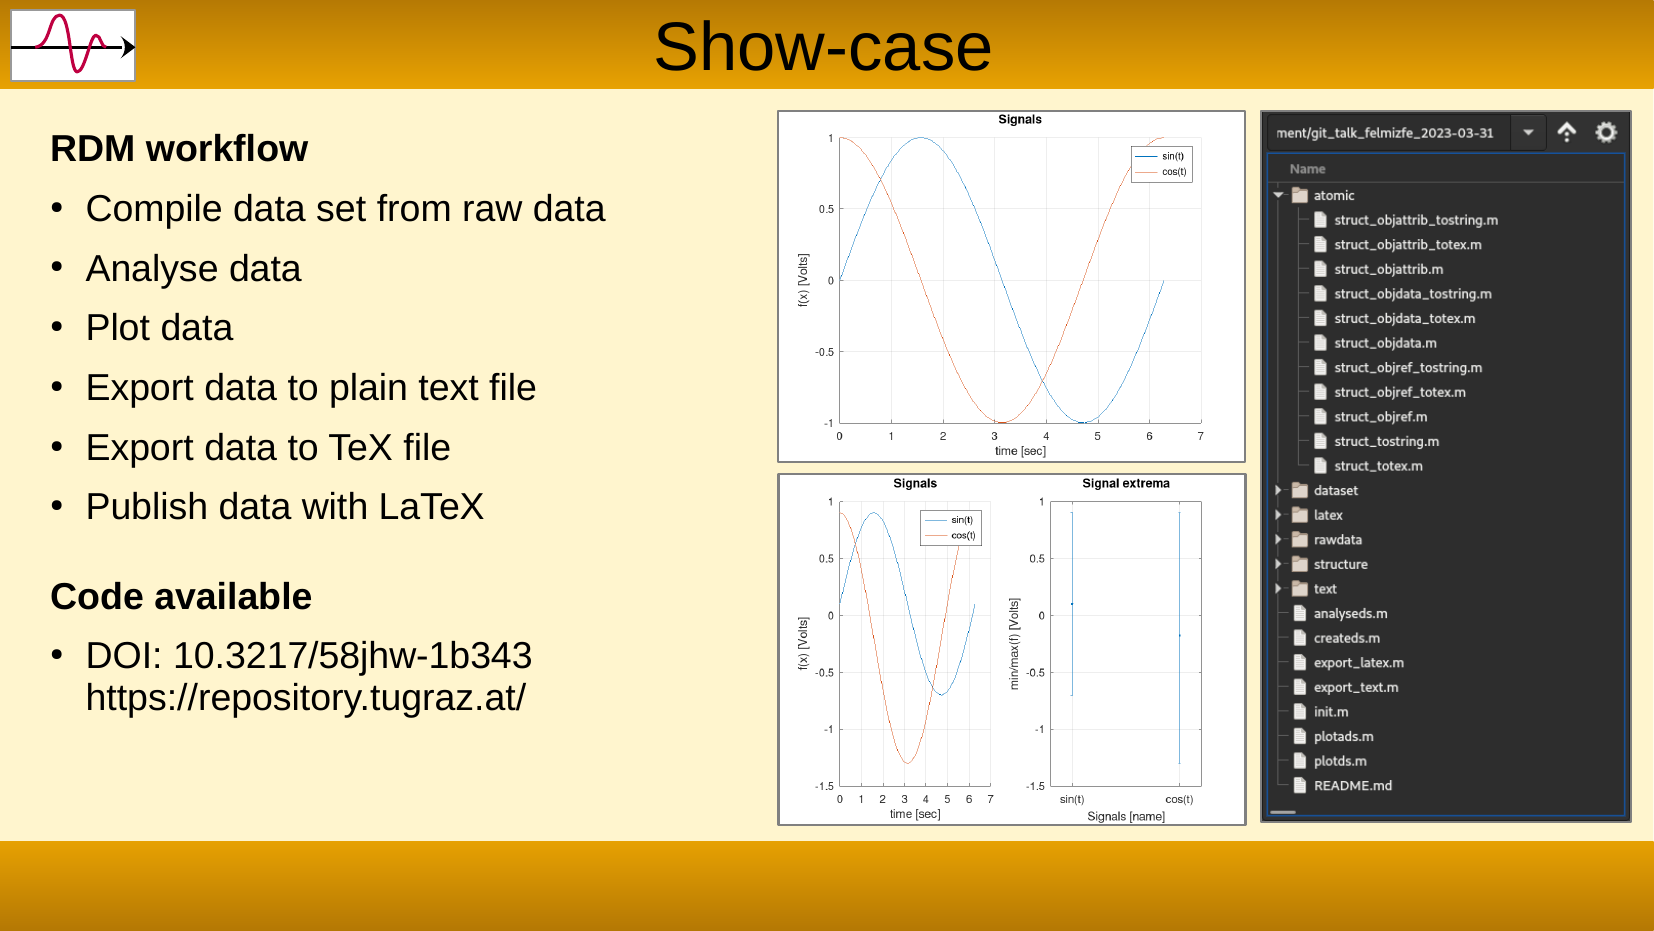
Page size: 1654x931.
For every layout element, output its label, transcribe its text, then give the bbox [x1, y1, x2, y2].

picture [1262, 112, 1630, 821]
text_box [73, 49, 86, 69]
text_box [44, 18, 68, 46]
picture [779, 475, 1245, 824]
text_box RDM workflow Compile data set from raw data Analyse data Plot data Export data to plain text file Export data to TeX file Publish data with LaTeX Code available DOI: 10.3217/58jhw-1b343 https://repository.tugraz.at/ [35, 120, 768, 727]
title Show-case [33, 7, 1615, 85]
text_box [10, 9, 136, 81]
text_box [92, 38, 101, 46]
picture [779, 112, 1245, 461]
